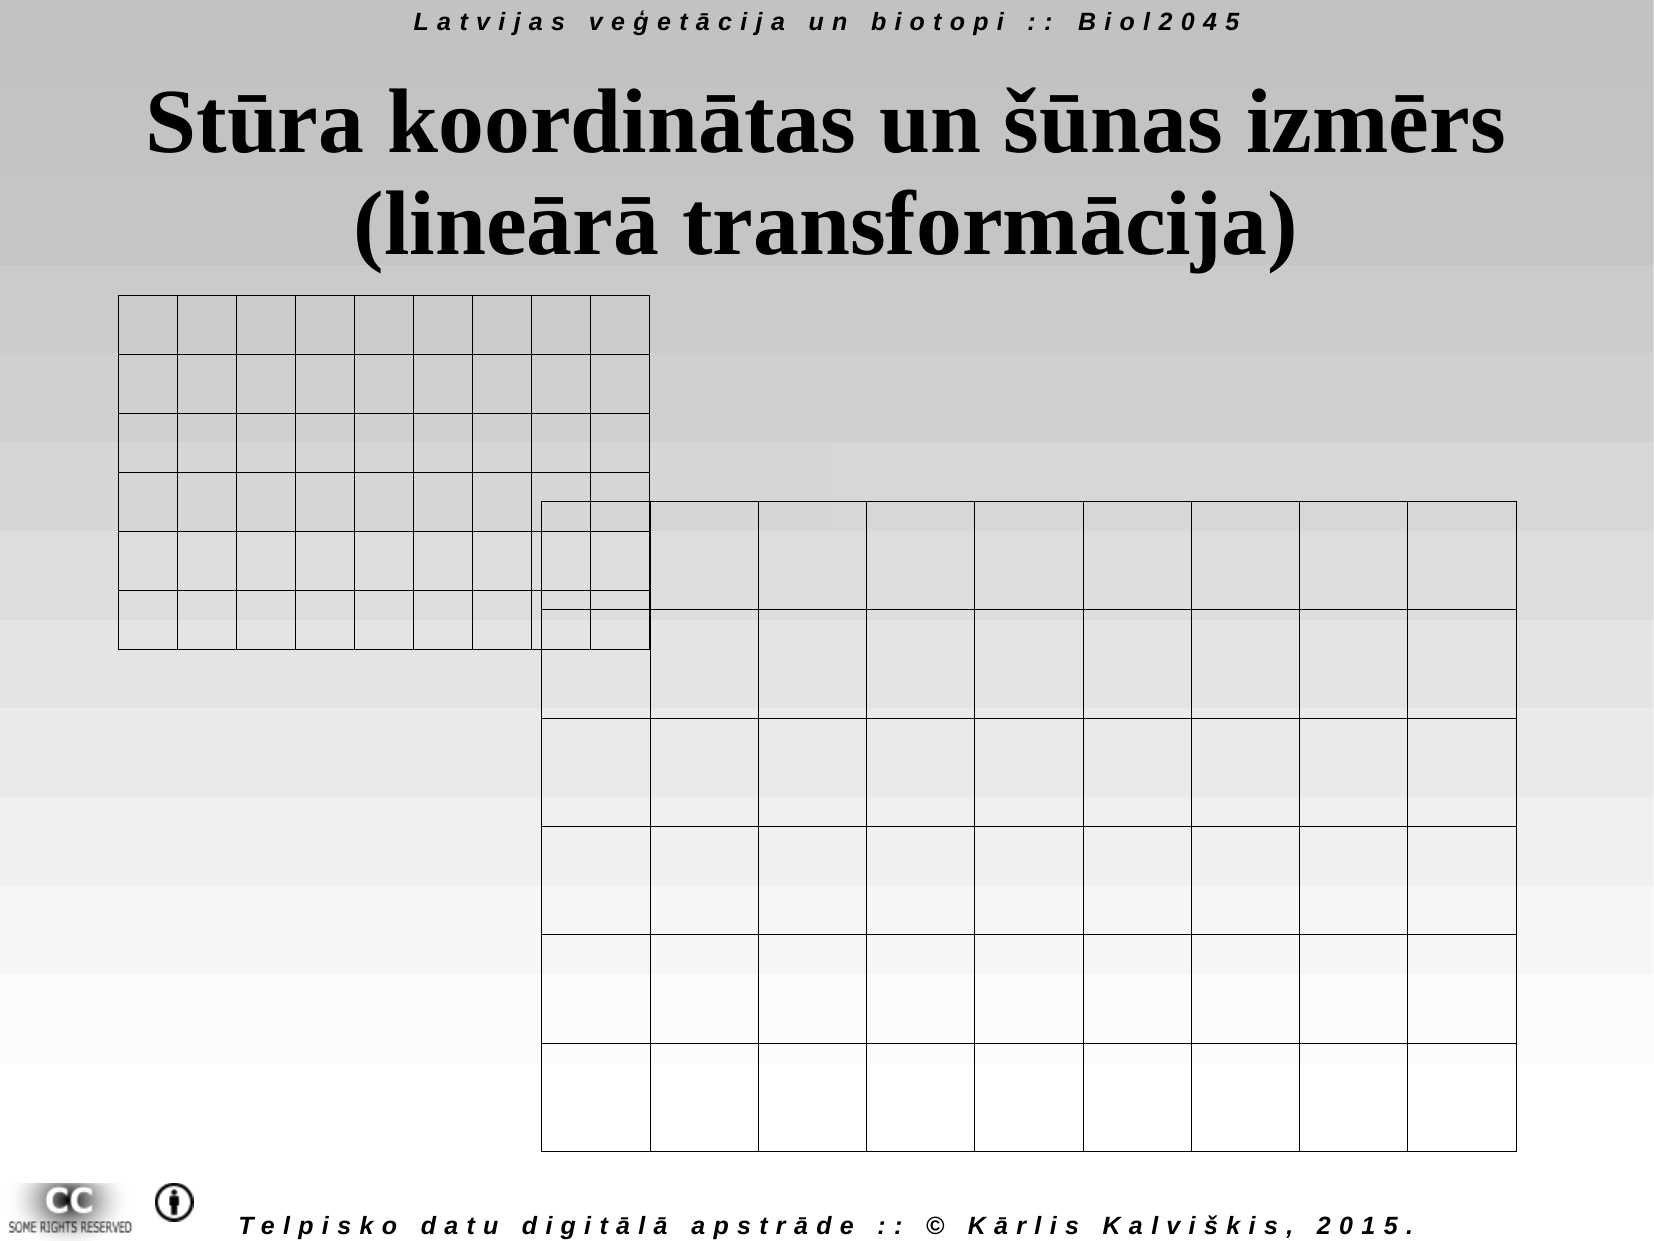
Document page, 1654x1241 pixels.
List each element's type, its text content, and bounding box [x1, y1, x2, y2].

title Stūra koordinātas un šūnas izmērs (lineārā transformācija) [29, 56, 1625, 289]
picture [0, 0, 1654, 1241]
